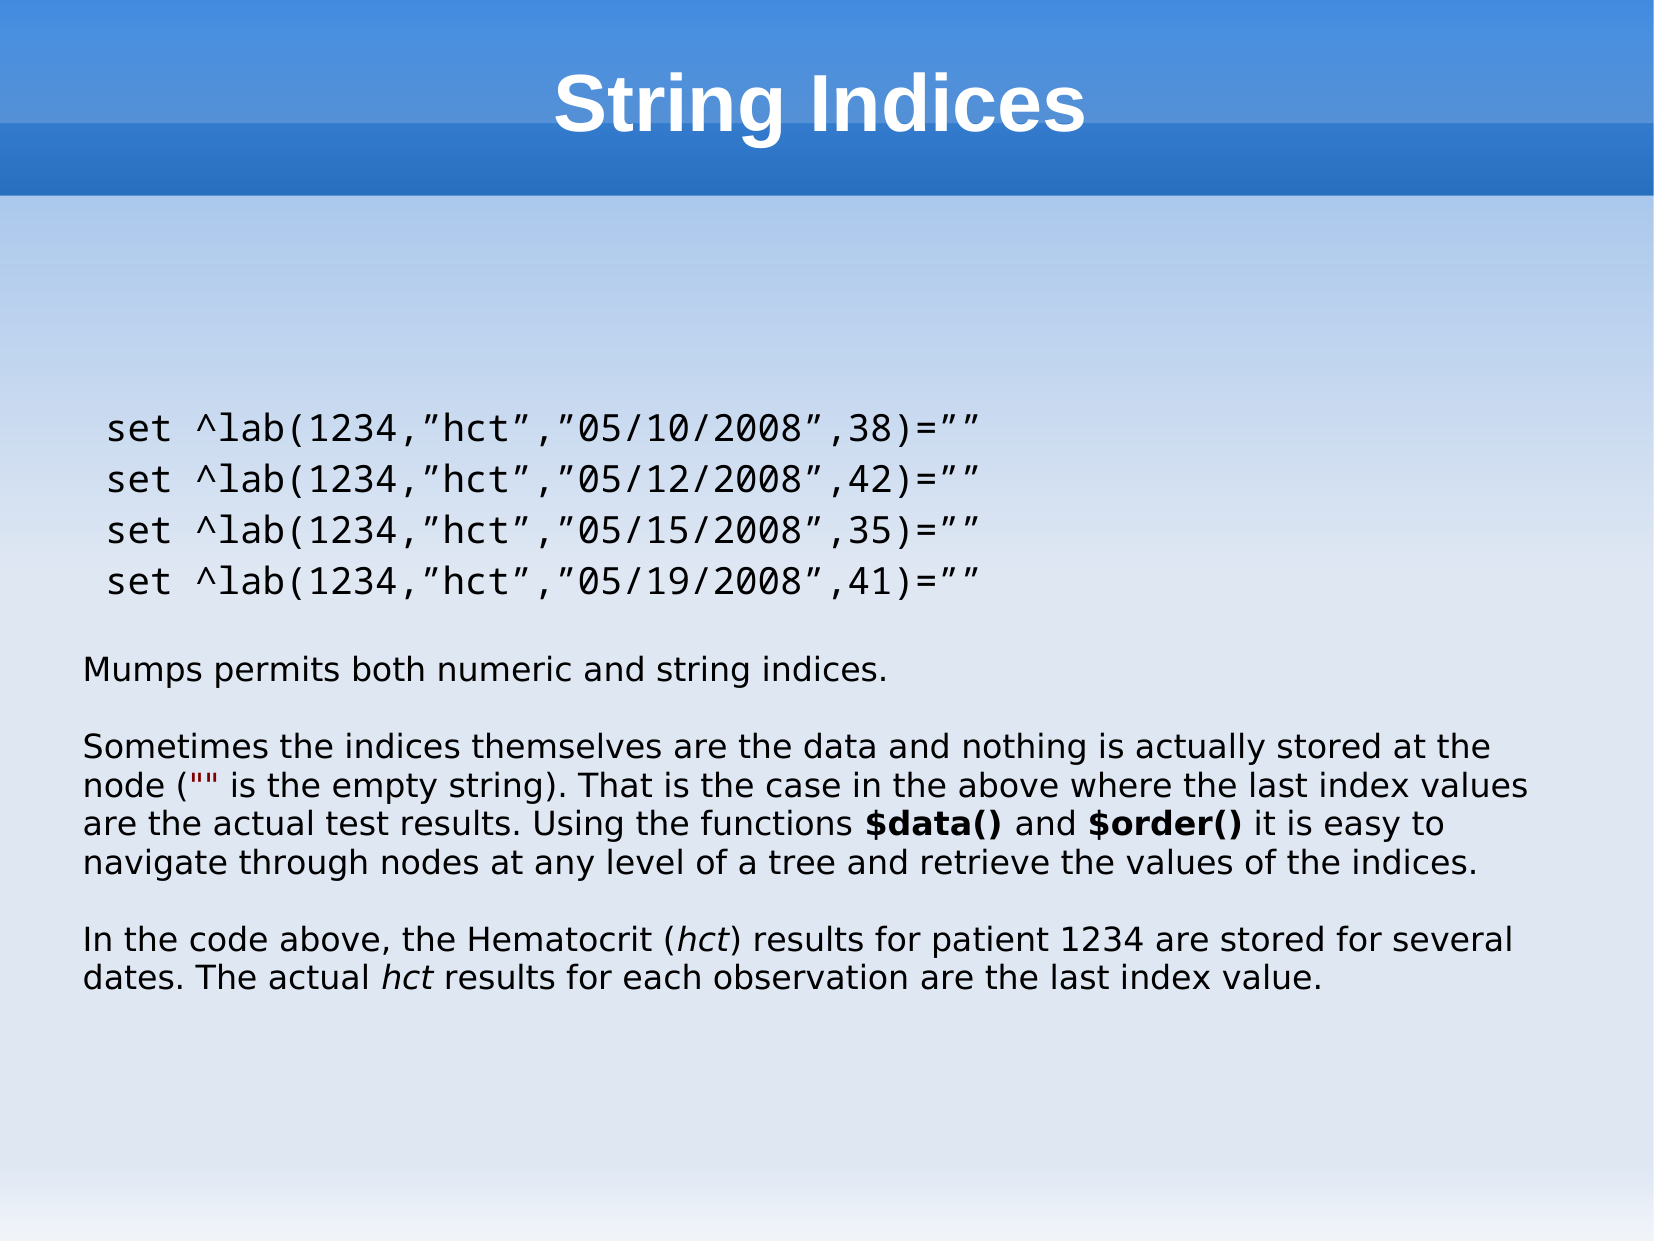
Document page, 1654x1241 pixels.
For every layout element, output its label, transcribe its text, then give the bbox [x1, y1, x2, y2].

picture [0, 0, 1654, 1241]
subtitle set ^lab(1234,”hct”,”05/10/2008”,38)=”” set ^lab(1234,”hct”,”05/12/2008”,42)=”” set ^lab(1234,”hct”,”05/15/2008”,35)=”” set ^lab(1234,”hct”,”05/19/2008”,41)=”” Mumps permits both numeric and string indices. Sometimes the indices themselves are the data and nothing is actually stored at the node ("" is the empty string). That is the case in the above where the last index values are the actual test results. Using the functions $data() and $order() it is easy to navigate through nodes at any level of a tree and retrieve the values of the indices. In the code above, the Hematocrit (hct) results for patient 1234 are stored for several dates. The actual hct results for each observation are the last index value. [82, 290, 1571, 1109]
title String Indices [76, 0, 1565, 208]
